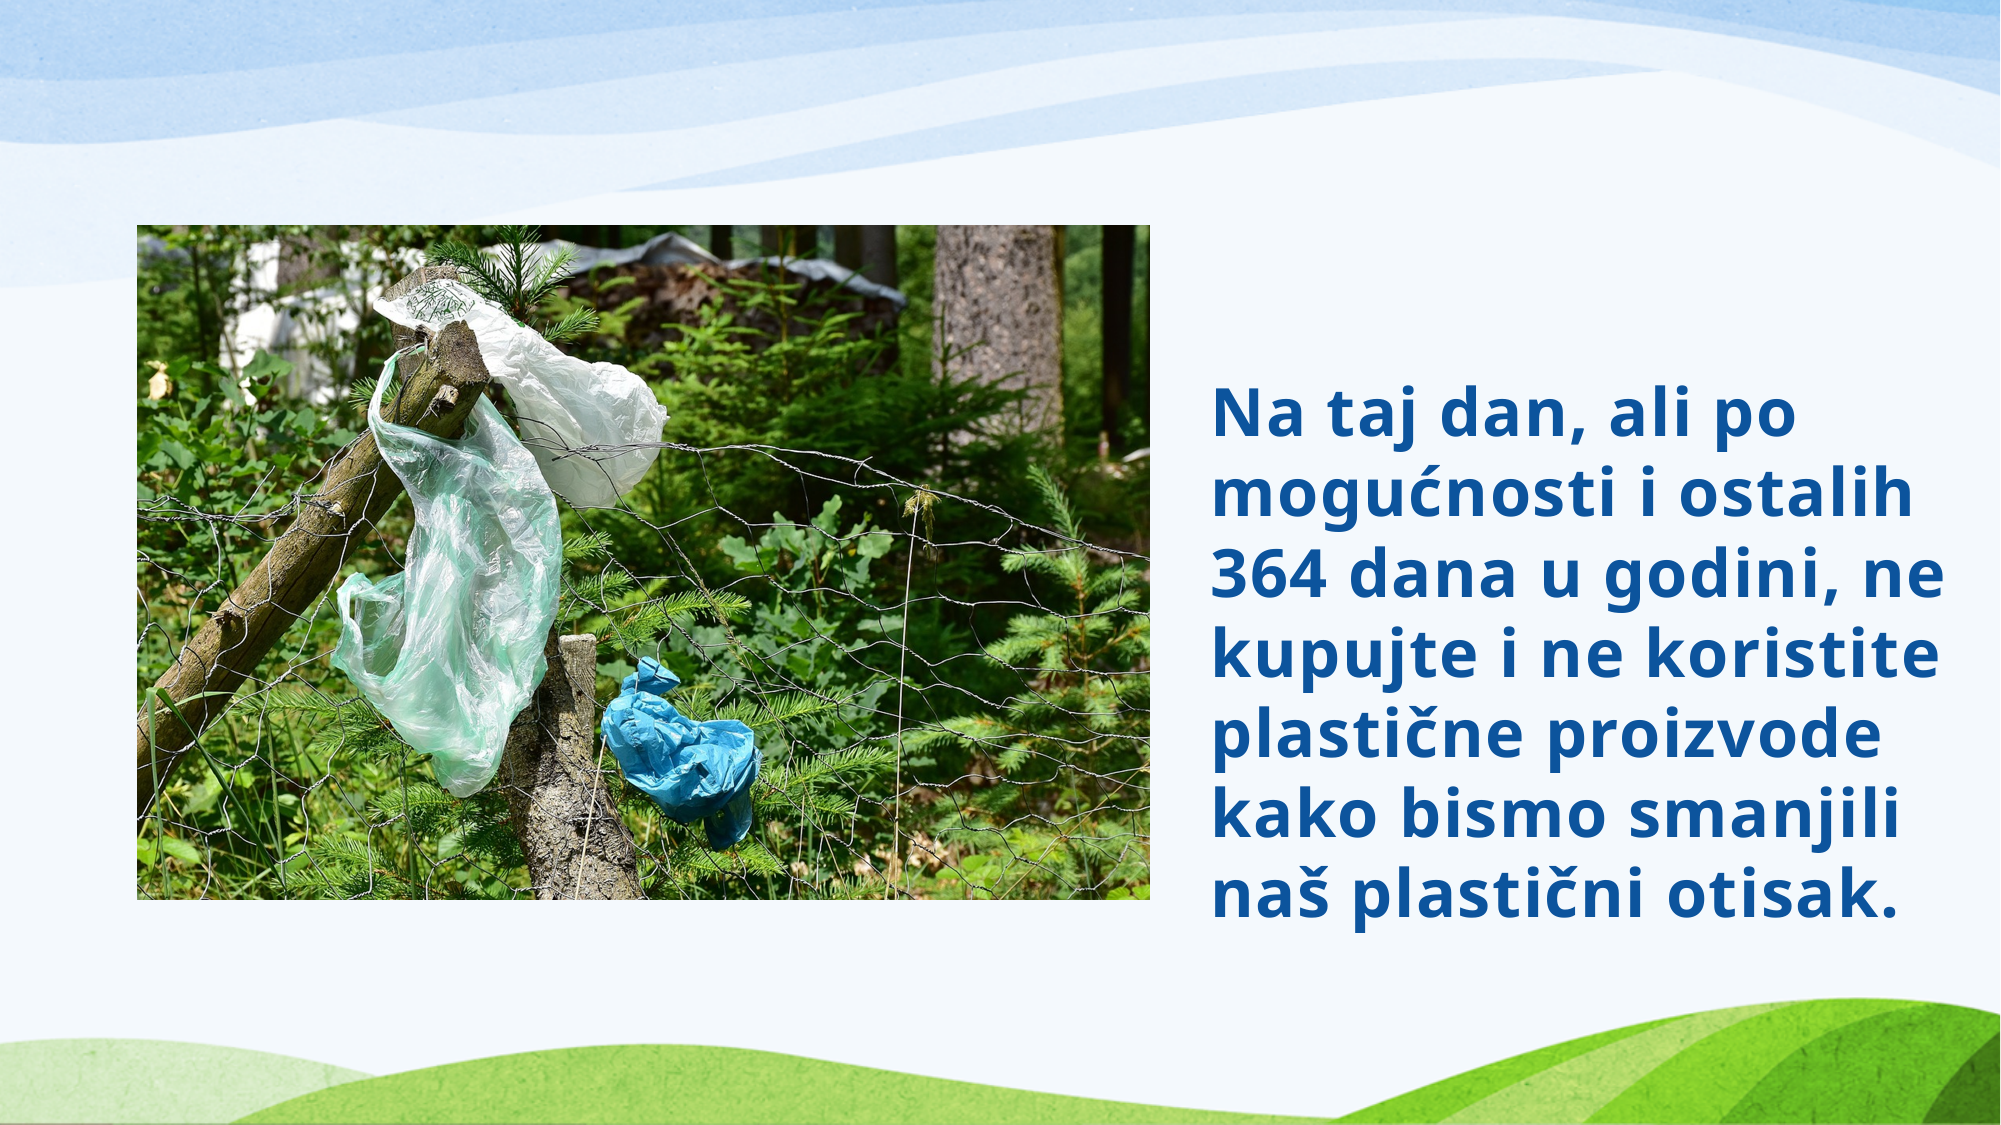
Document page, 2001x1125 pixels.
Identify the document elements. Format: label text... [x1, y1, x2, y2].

list Na taj dan, ali po mogućnosti i ostalih 364 dana u godini, ne kupujte i ne koristite plastične proizvode kako bismo smanjili naš plastični otisak. [1195, 362, 1975, 976]
picture [137, 225, 1150, 900]
